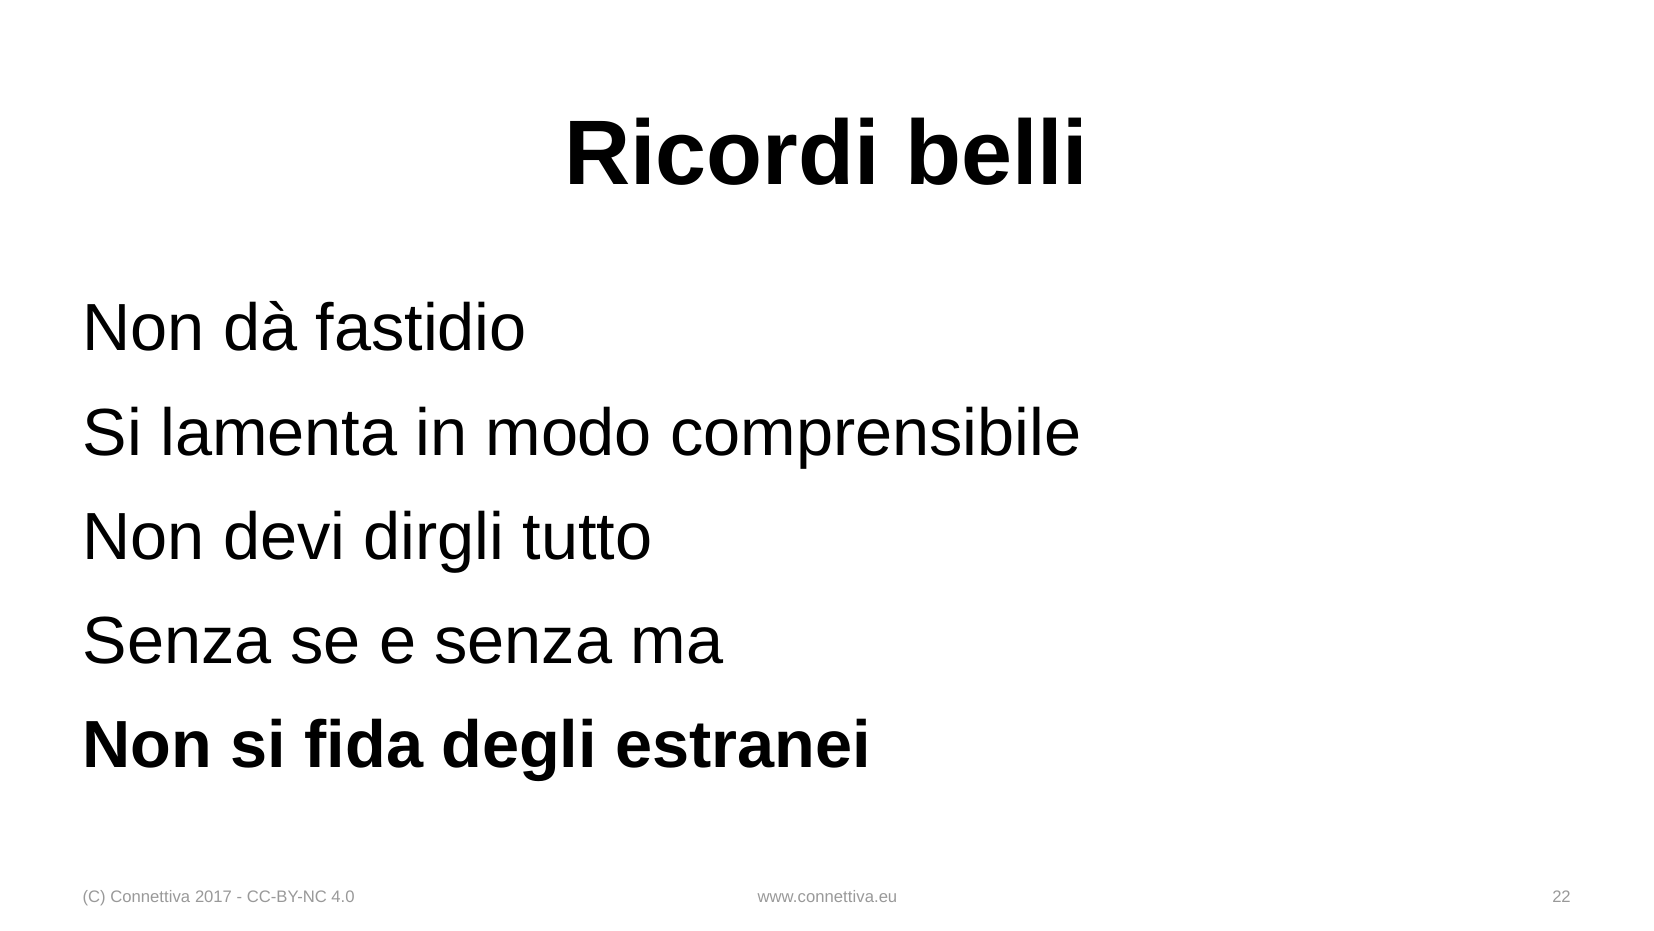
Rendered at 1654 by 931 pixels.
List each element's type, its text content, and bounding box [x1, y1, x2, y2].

title Ricordi belli [82, 49, 1571, 257]
list Non dà fastidio Si lamenta in modo comprensibile Non devi dirgli tutto Senza se e senza ma Non si fida degli estranei [82, 290, 1571, 931]
